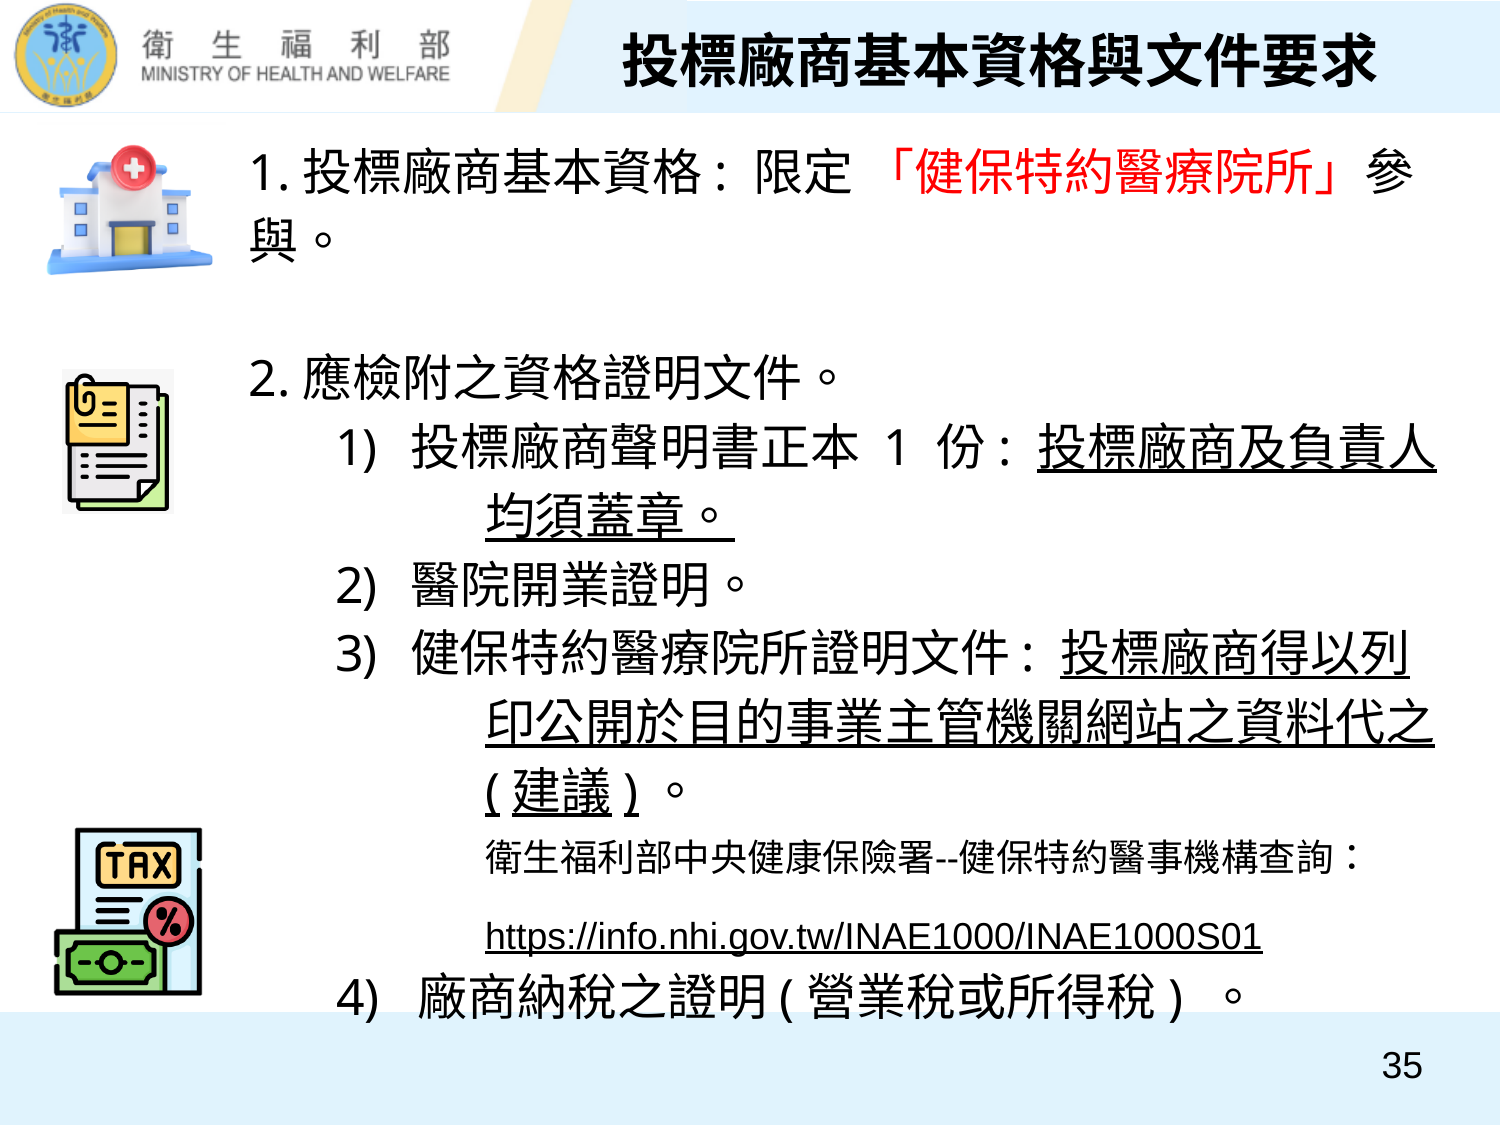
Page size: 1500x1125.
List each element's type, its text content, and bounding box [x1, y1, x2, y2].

picture [62, 369, 174, 514]
text_box 投標廠商基本資格與文件要求 [606, 17, 1500, 102]
picture [37, 122, 226, 288]
text_box 1.投標廠商基本資格: 限定 「健保特約醫療院所」參與。 2.應檢附之資格證明文件。 投標廠商聲明書正本 1 份: 投標廠商及負責人均須蓋章。 醫院開業證明。 健保特約醫療院所證明文件: 投標廠商得以列印公開於目的事業主管機關網站之資料代之(建議)。 衛生福利部中央健康保險署 --健保特約醫事機構查詢：https://info.nhi.gov.tw/INAE1000/INAE1000S01 4) 廠商納稅之證明(營業稅或所得稅) 。 [234, 124, 1459, 1033]
text_box 35 [1366, 1033, 1459, 1094]
picture [35, 809, 223, 1001]
